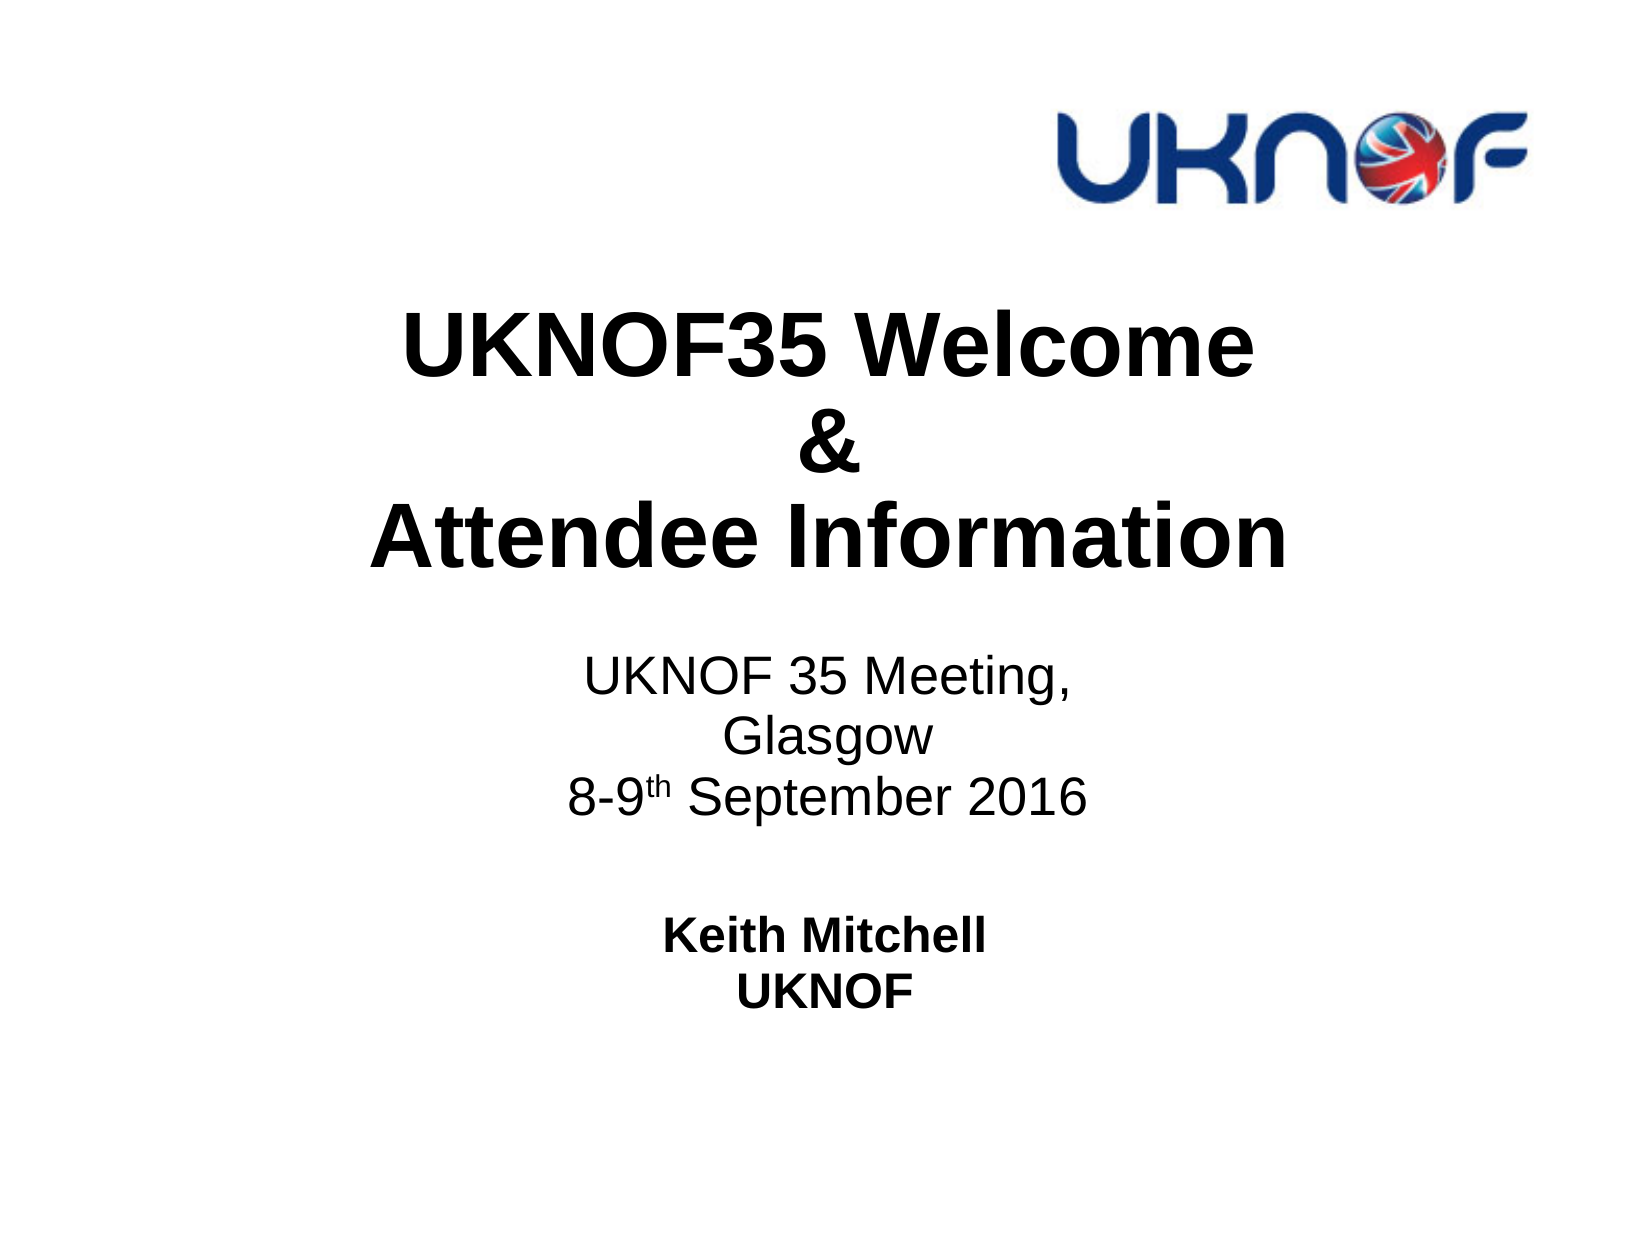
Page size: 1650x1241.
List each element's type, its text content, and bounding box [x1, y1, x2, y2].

text_box UKNOF35 Welcome & Attendee Information [353, 292, 1306, 595]
text_box Keith Mitchell UKNOF [618, 899, 1032, 1027]
picture [1050, 93, 1536, 225]
text_box UKNOF 35 Meeting, Glasgow 8-9th September 2016 [552, 637, 1104, 835]
